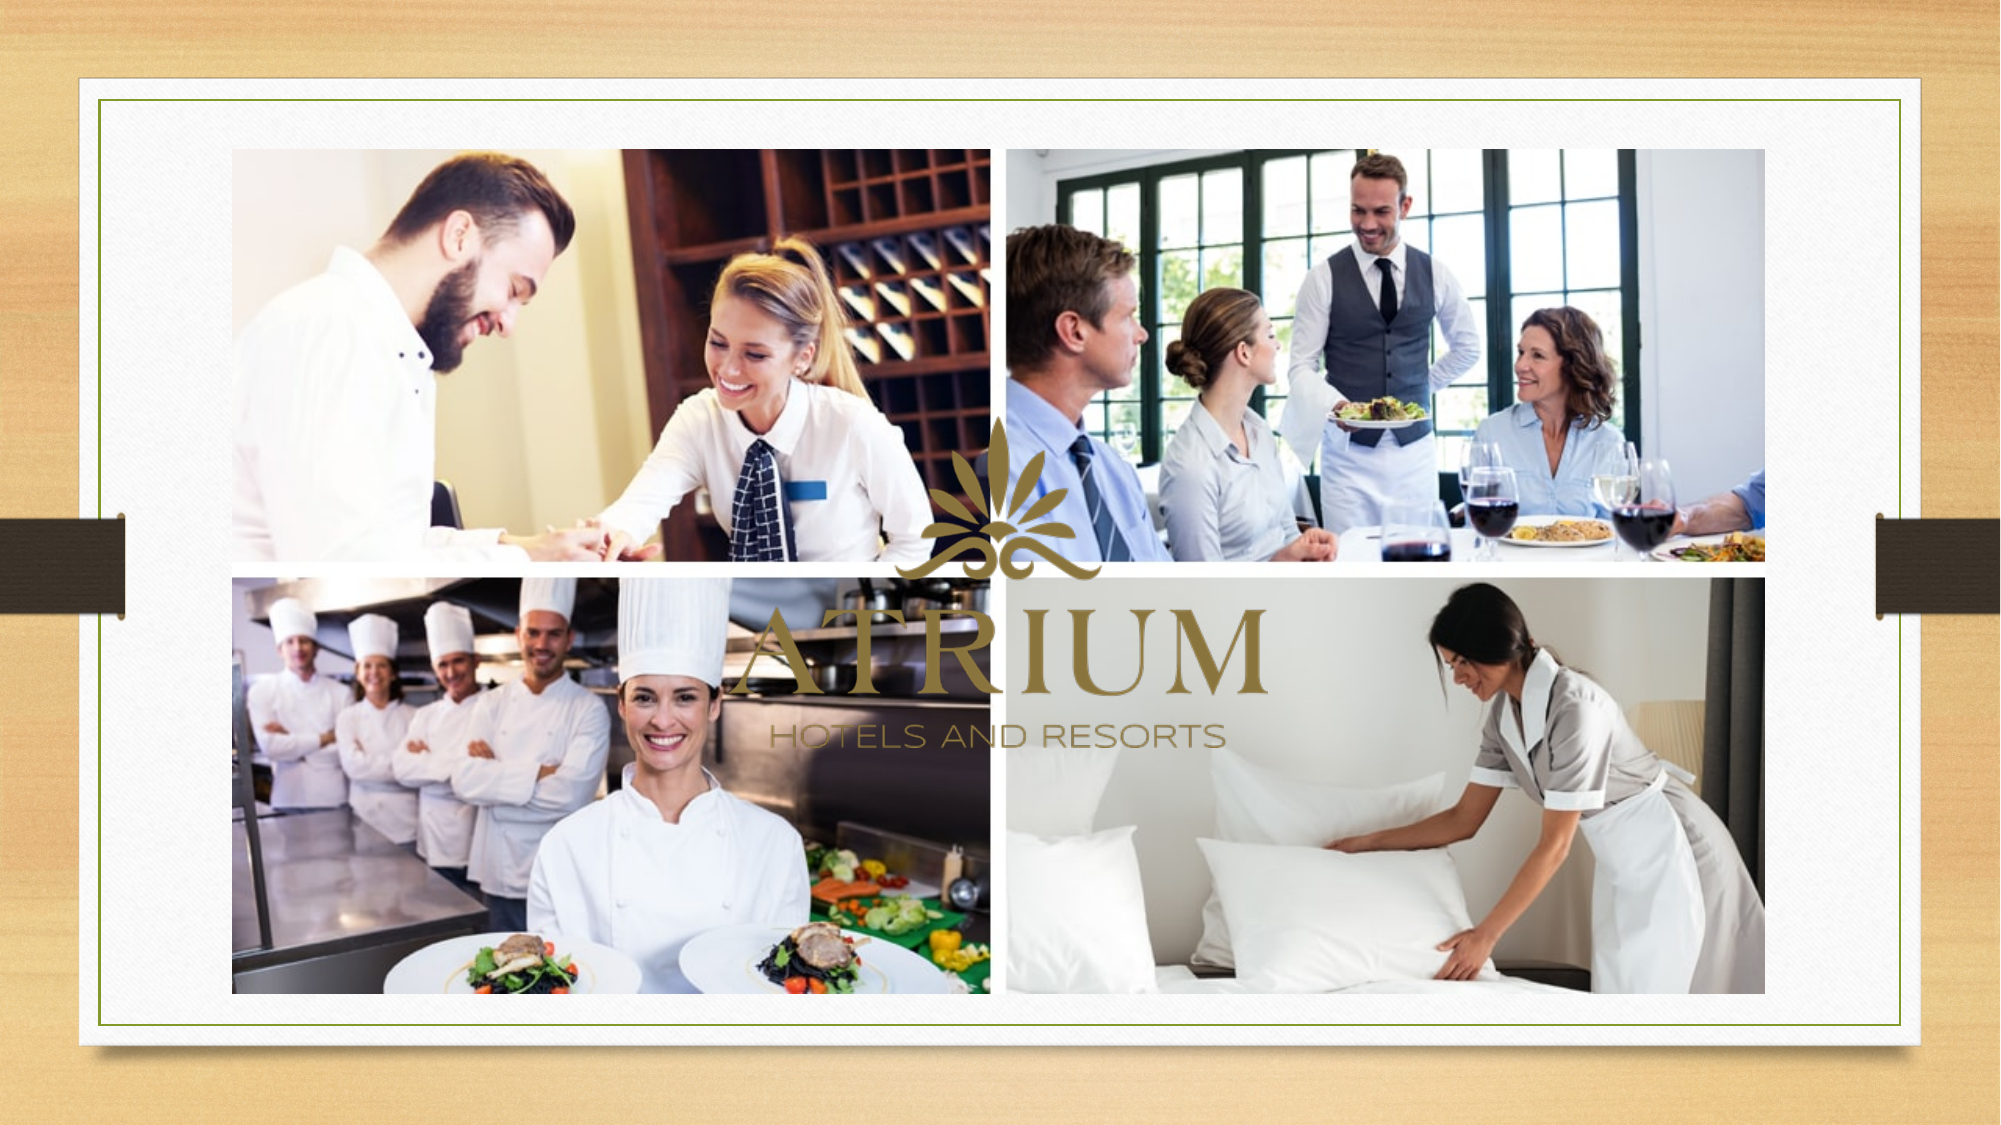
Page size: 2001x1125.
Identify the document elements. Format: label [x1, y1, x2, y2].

picture [232, 149, 1765, 994]
